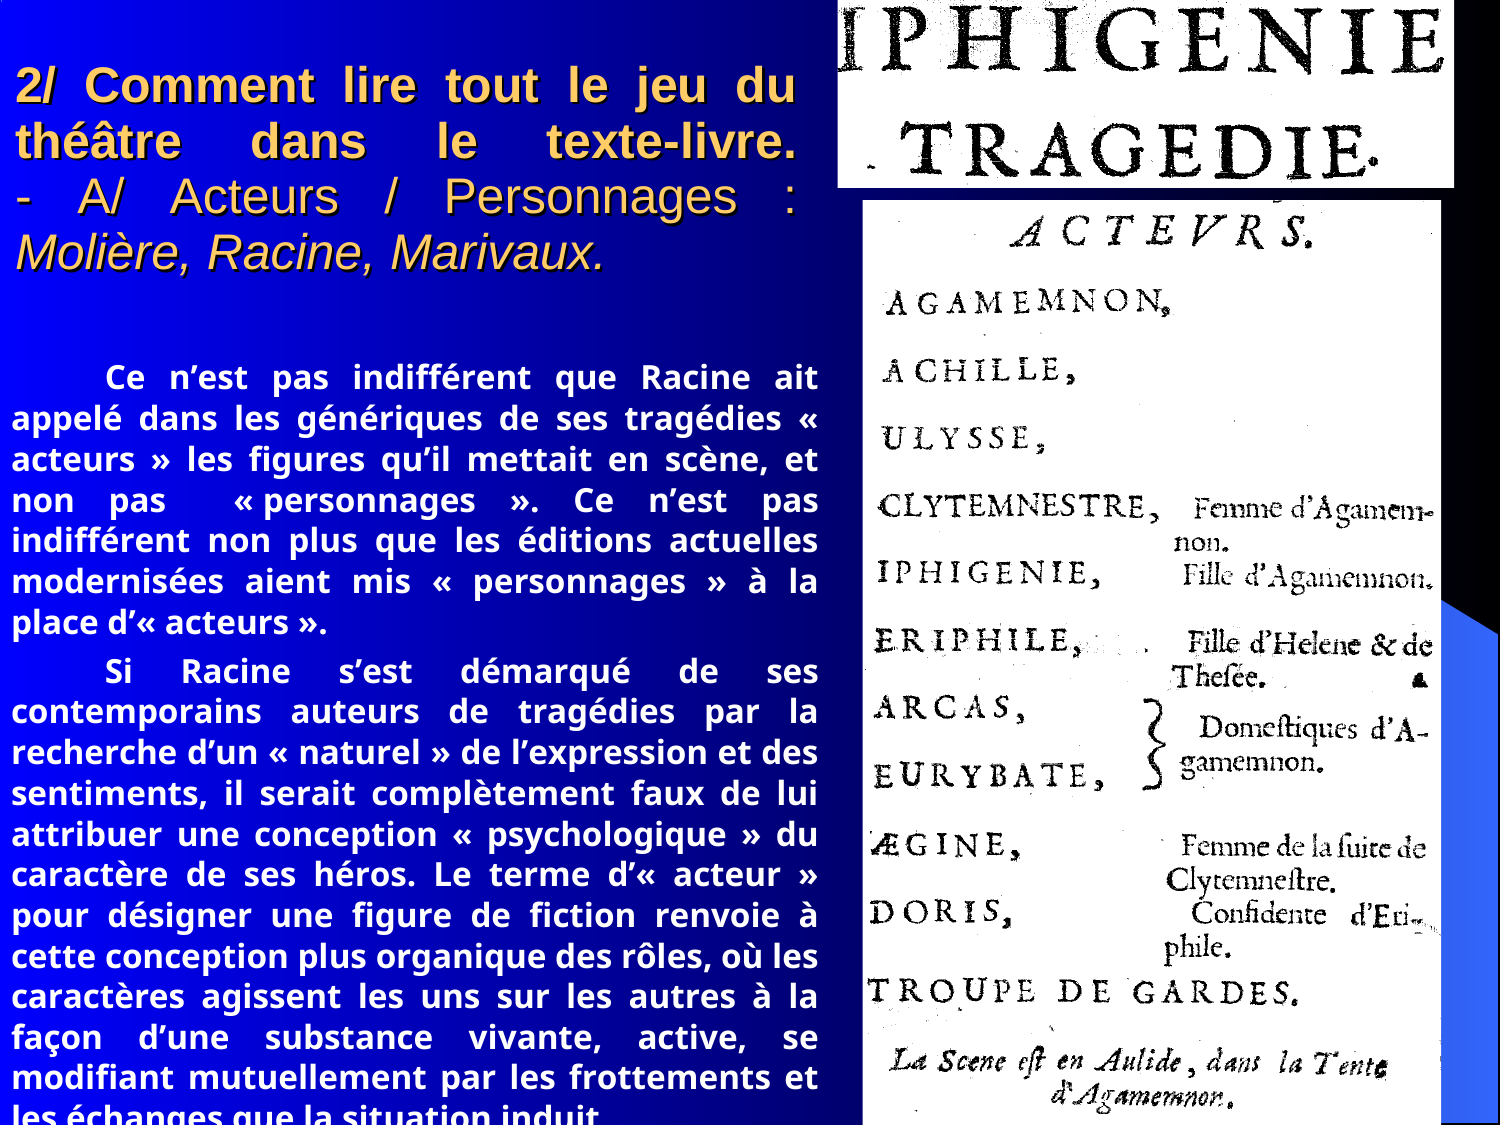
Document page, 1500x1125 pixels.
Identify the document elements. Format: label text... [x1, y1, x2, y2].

list Ce n’est pas indifférent que Racine ait appelé dans les génériques de ses tragédies « acteurs » les figures qu’il mettait en scène, et non pas « personnages ». Ce n’est pas indifférent non plus que les éditions actuelles modernisées aient mis « personnages » à la place d’« acteurs ». Si Racine s’est démarqué de ses contemporains auteurs de tragédies par la recherche d’un « naturel » de l’expression et des sentiments, il serait complètement faux de lui attribuer une conception « psychologique » du caractère de ses héros. Le terme d’« acteur » pour désigner une figure de fiction renvoie à cette conception plus organique des rôles, où les caractères agissent les uns sur les autres à la façon d’une substance vivante, active, se modifiant mutuellement par les frottements et les échanges que la situation induit… Daniel Jeanneteau [0, 349, 850, 1125]
picture [862, 200, 1442, 1125]
title 2/ Comment lire tout le jeu du théâtre dans le texte-livre. - A/ Acteurs / Personnages : Molière, Racine, Marivaux. [0, 41, 813, 297]
picture [837, 0, 1455, 188]
